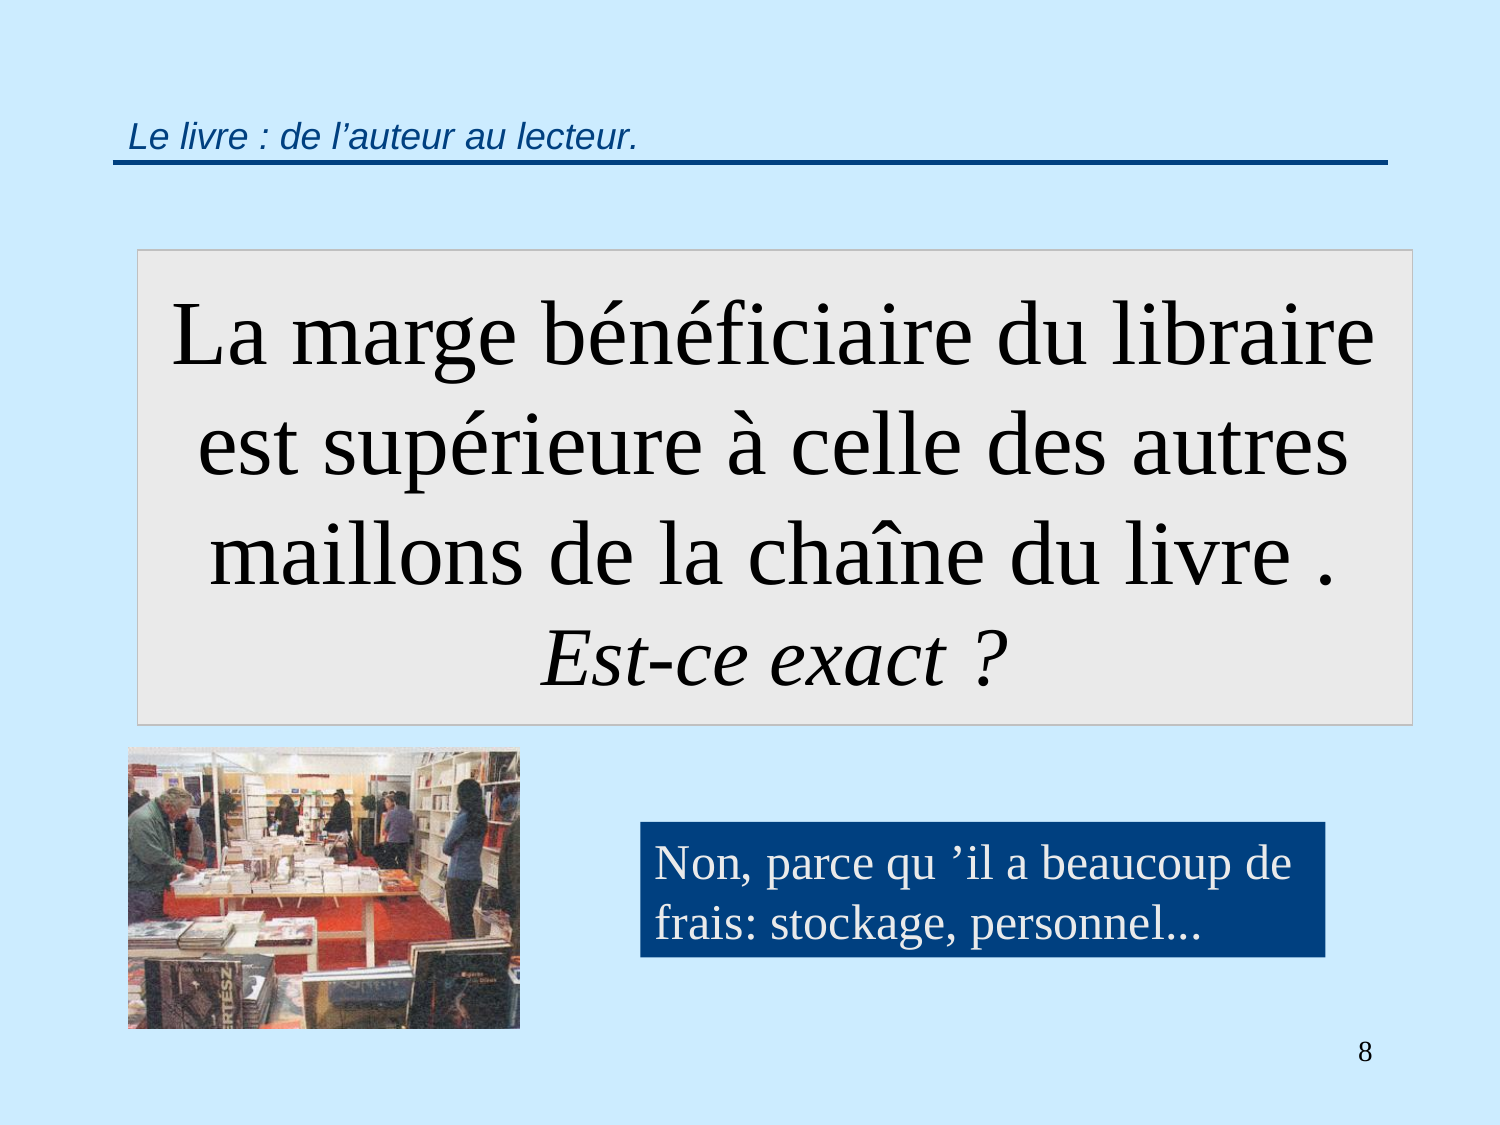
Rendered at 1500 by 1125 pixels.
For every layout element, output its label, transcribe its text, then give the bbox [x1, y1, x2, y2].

text_box Le livre : de l’auteur au lecteur. [113, 104, 655, 160]
picture [128, 747, 520, 1029]
text_box Non, parce qu ’il a beaucoup de frais: stockage, personnel... [640, 821, 1326, 958]
title La marge bénéficiaire du libraire est supérieure à celle des autres maillons de la chaîne du livre . Est-ce exact ? [137, 249, 1413, 726]
